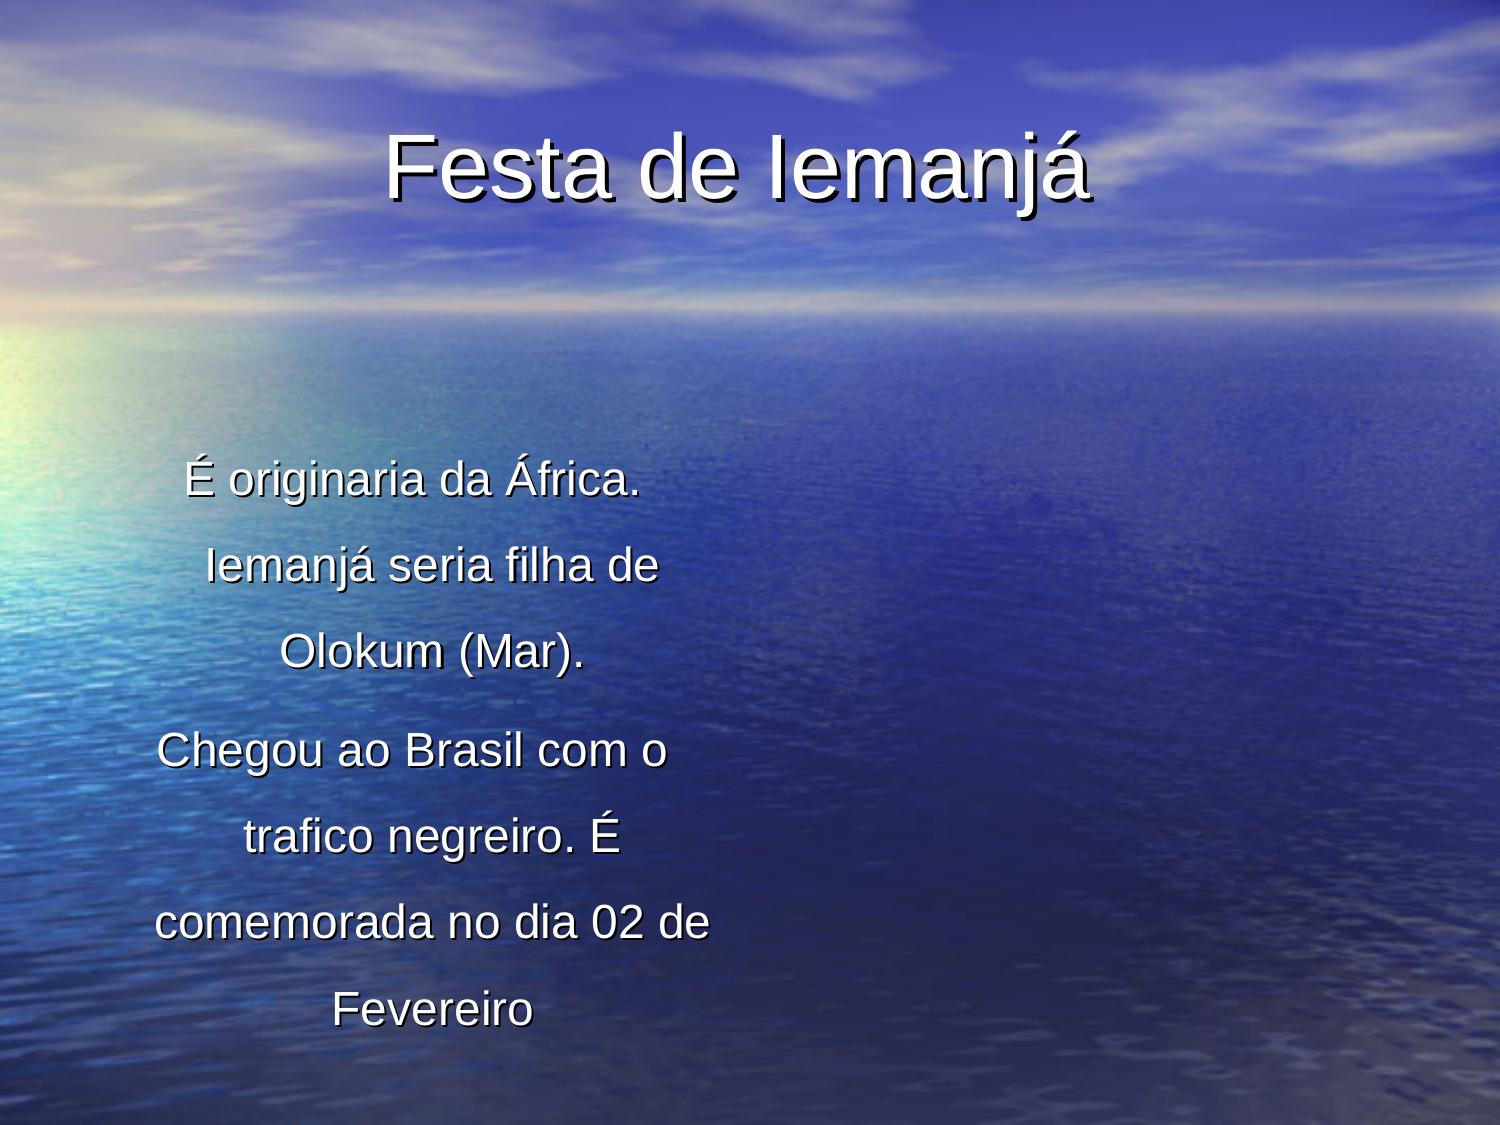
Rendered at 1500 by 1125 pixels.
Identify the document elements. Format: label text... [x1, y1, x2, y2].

title Festa de Iemanjá [75, 47, 1426, 276]
picture [0, 0, 1500, 1125]
list É originaria da África. Iemanjá seria filha de Olokum (Mar). Chegou ao Brasil com o trafico negreiro. É comemorada no dia 02 de Fevereiro [75, 312, 738, 1047]
